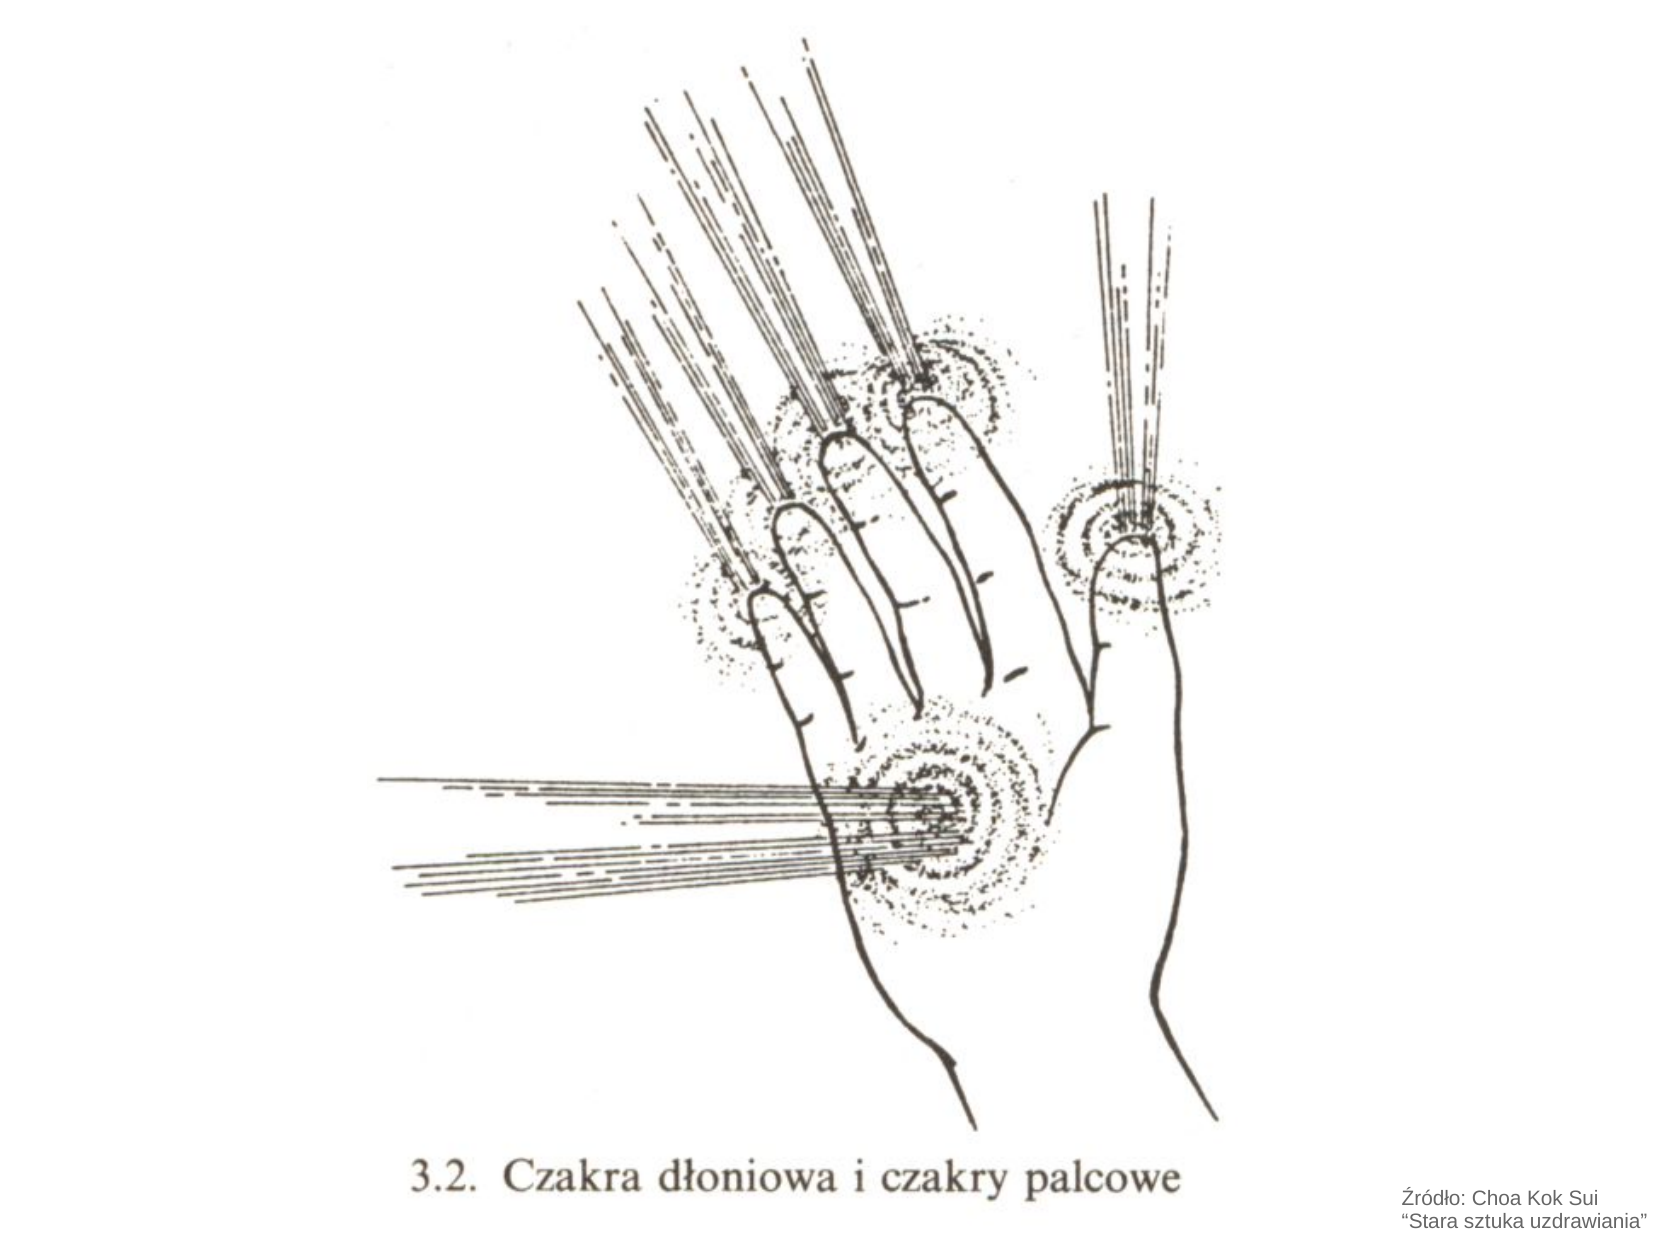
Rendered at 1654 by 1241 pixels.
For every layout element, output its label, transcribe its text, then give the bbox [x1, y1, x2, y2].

picture [367, 0, 1287, 1241]
text_box Źródło: Choa Kok Sui “Stara sztuka uzdrawiania” [1395, 1181, 1654, 1240]
